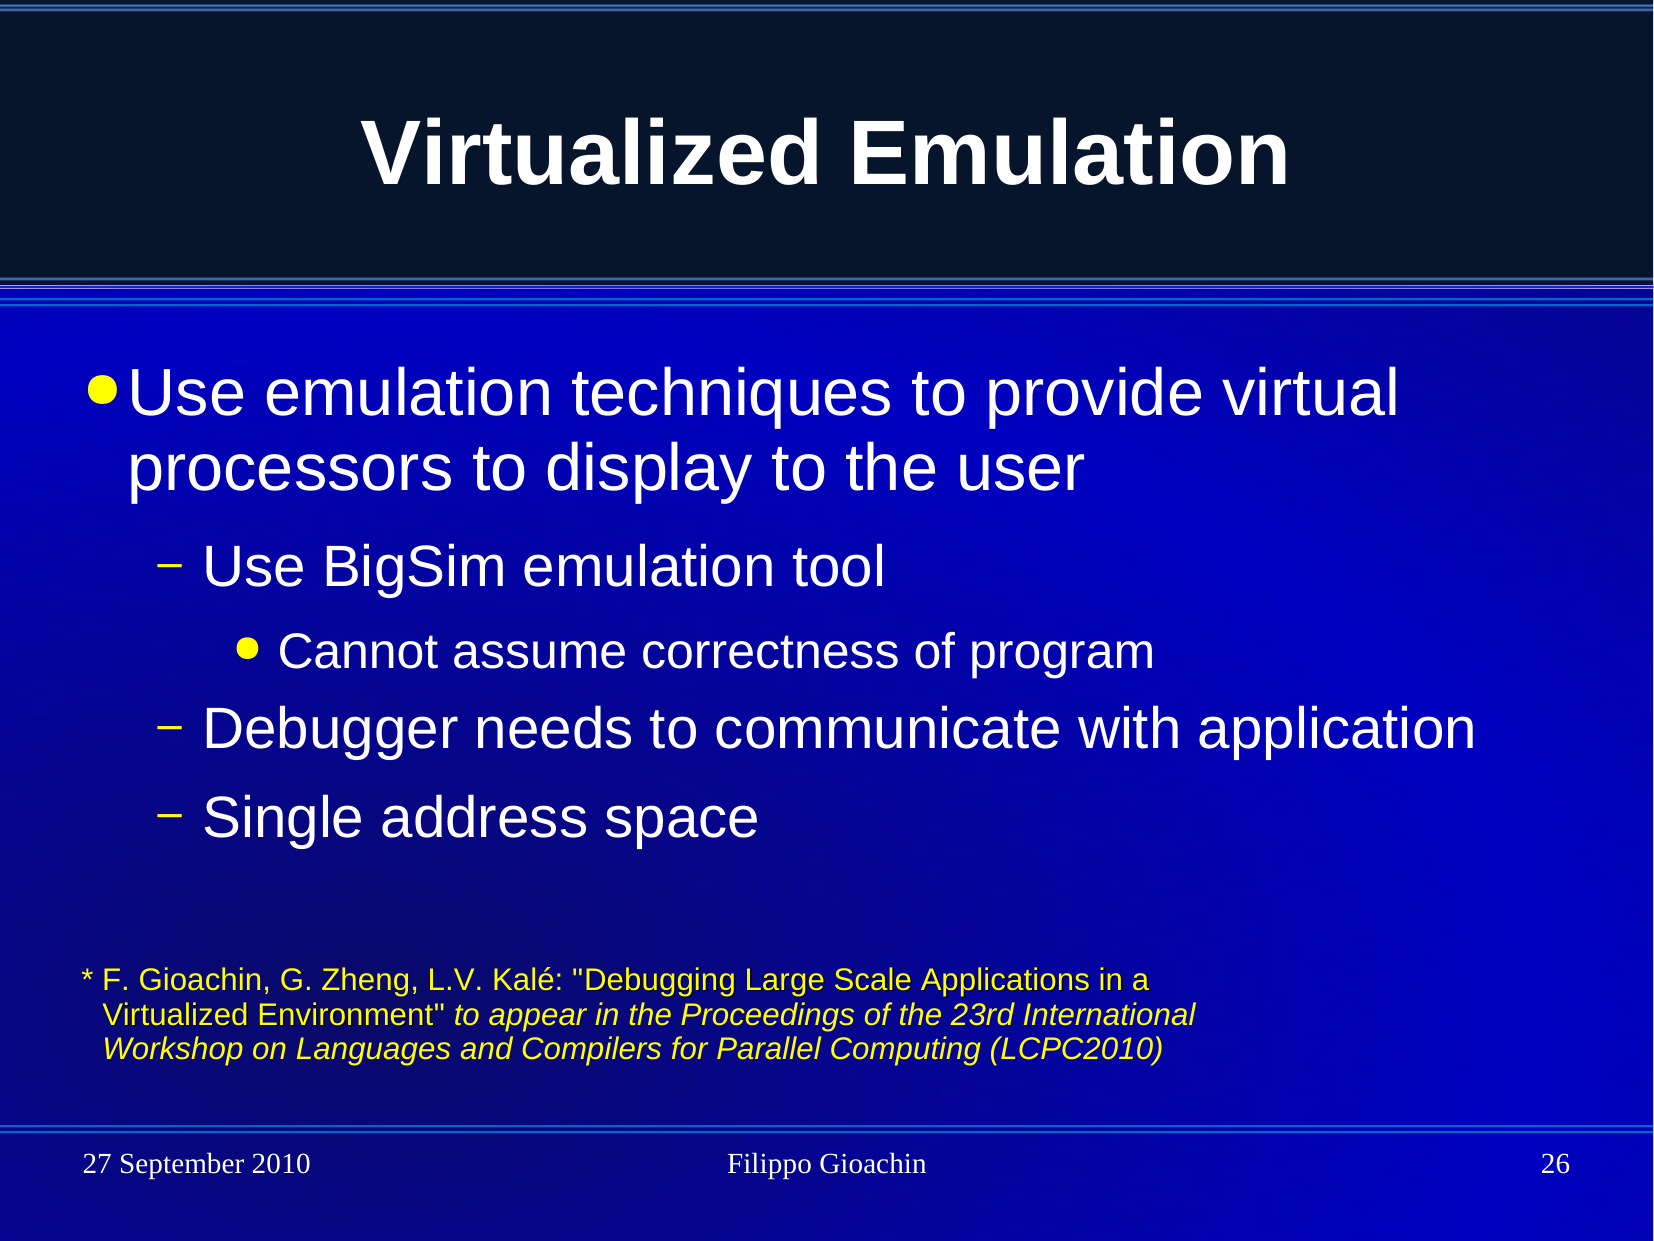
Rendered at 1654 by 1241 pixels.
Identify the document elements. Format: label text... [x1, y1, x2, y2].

picture [772, 1161, 778, 1172]
picture [0, 289, 1654, 298]
picture [0, 1134, 1654, 1241]
picture [0, 0, 1654, 285]
picture [0, 307, 1654, 1125]
list Use emulation techniques to provide virtual processors to display to the user Use BigSim emulation tool Cannot assume correctness of program Debugger needs to communicate with application Single address space [82, 355, 1571, 1160]
picture [300, 1160, 307, 1172]
picture [801, 1160, 808, 1172]
picture [852, 1160, 859, 1172]
picture [1559, 1163, 1566, 1172]
title Virtualized Emulation [82, 49, 1571, 257]
text_box * F. Gioachin, G. Zheng, L.V. Kalé: "Debugging Large Scale Applications in a Virtualized Environment" to appear in the Proceedings of the 23rd International Workshop on Languages and Compilers for Parallel Computing (LCPC2010) [66, 954, 1214, 1085]
picture [153, 1161, 159, 1172]
picture [787, 1161, 793, 1172]
picture [270, 1160, 277, 1172]
picture [210, 1161, 217, 1172]
